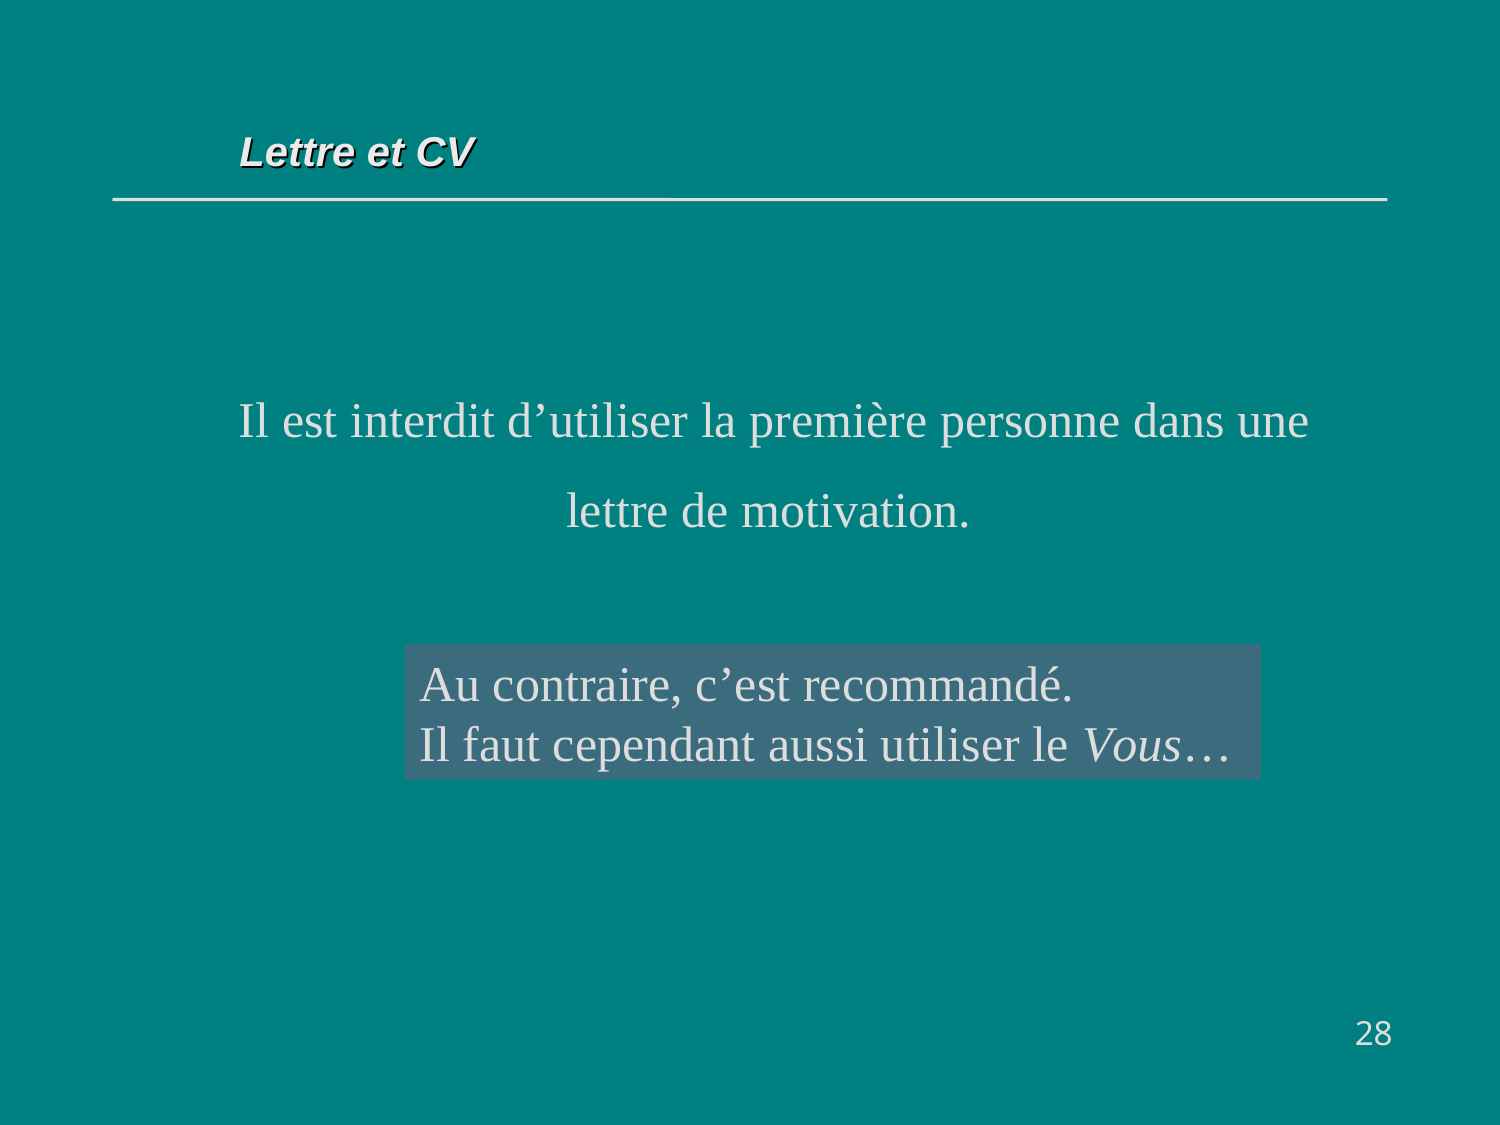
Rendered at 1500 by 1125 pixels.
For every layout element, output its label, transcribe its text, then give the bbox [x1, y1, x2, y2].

text_box Il est interdit d’utiliser la première personne dans une lettre de motivation. V/F [174, 349, 1376, 726]
text_box Lettre et CV [224, 116, 489, 183]
text_box Au contraire, c’est recommandé. Il faut cependant aussi utiliser le Vous… [404, 644, 1261, 780]
